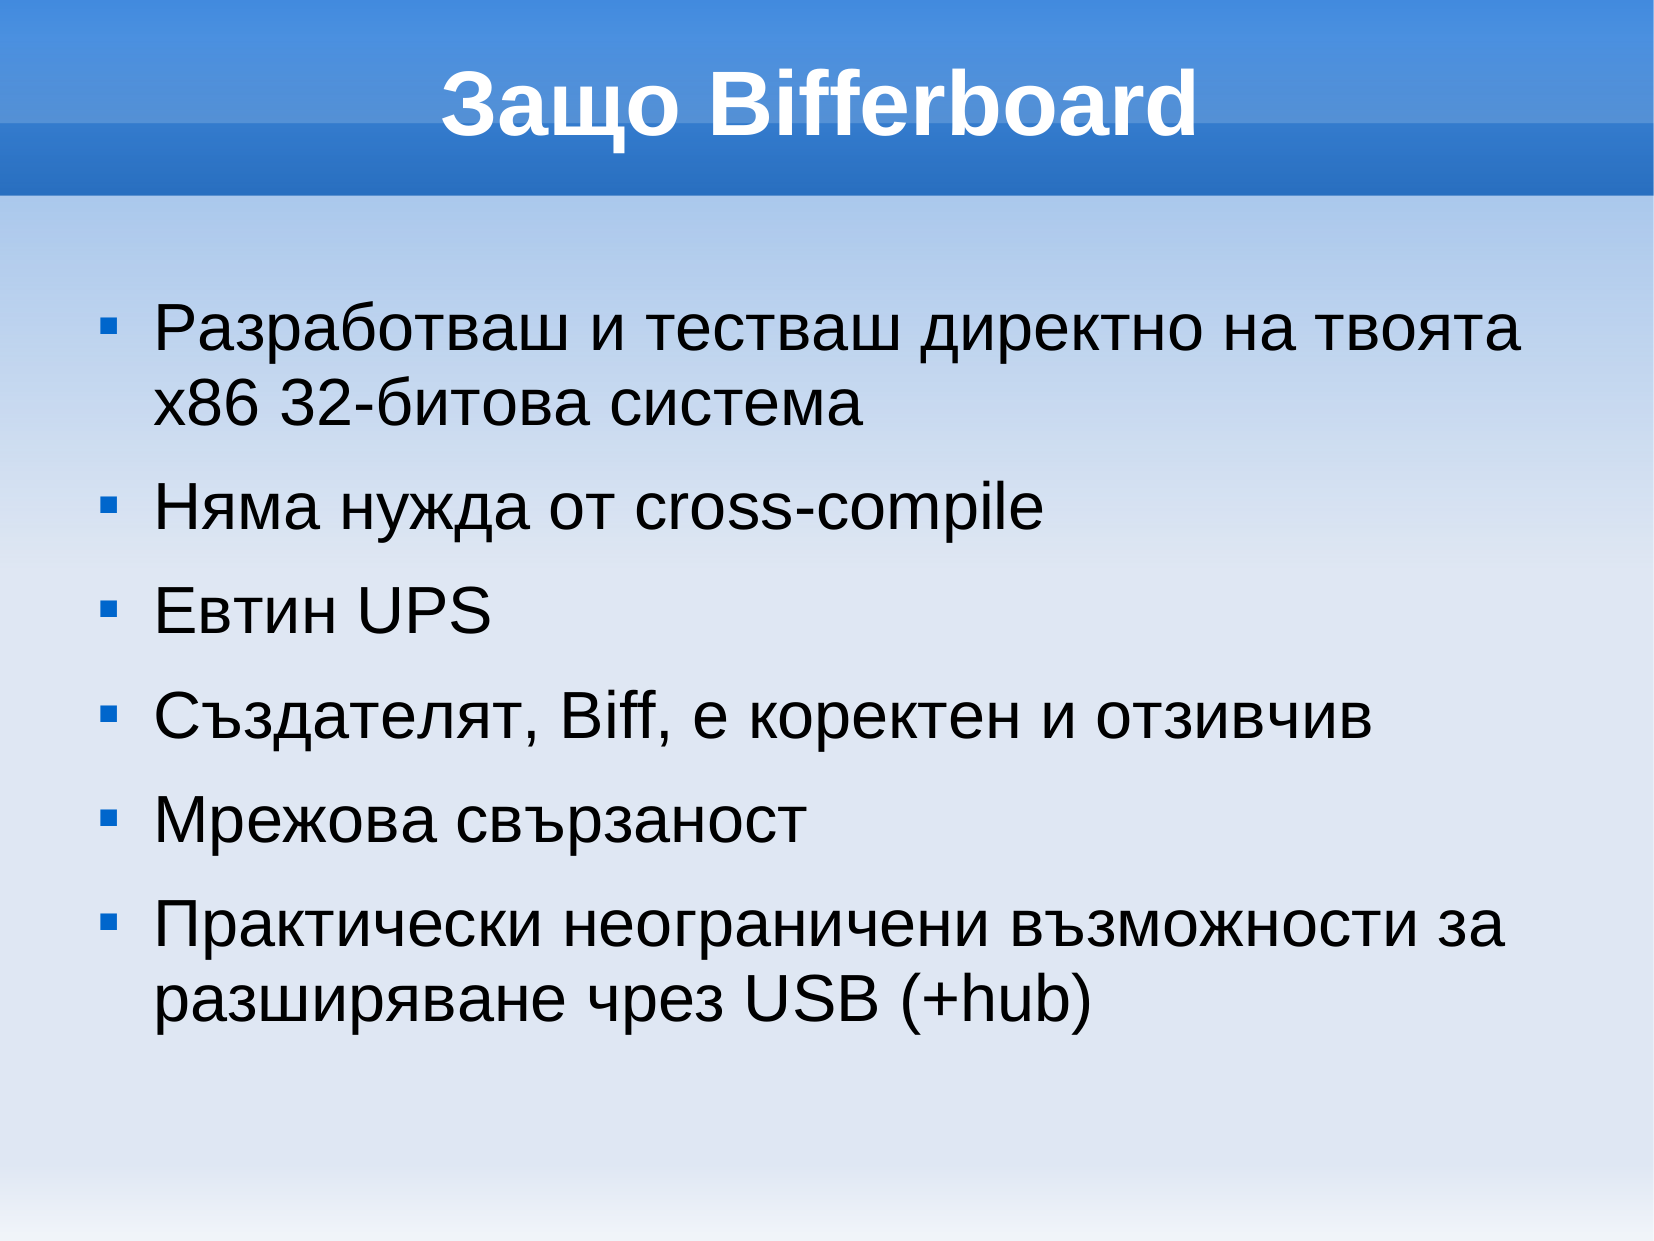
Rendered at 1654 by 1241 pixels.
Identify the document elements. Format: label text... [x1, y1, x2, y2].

picture [0, 0, 1654, 1241]
list Разработваш и тестваш директно на твоята x86 32-битова система Няма нужда от cross-compile Евтин UPS Създателят, Biff, е коректен и отзивчив Мрежова свързаност Практически неограничени възможности за разширяване чрез USB (+hub) [82, 290, 1571, 1094]
title Защо Bifferboard [76, 7, 1565, 200]
